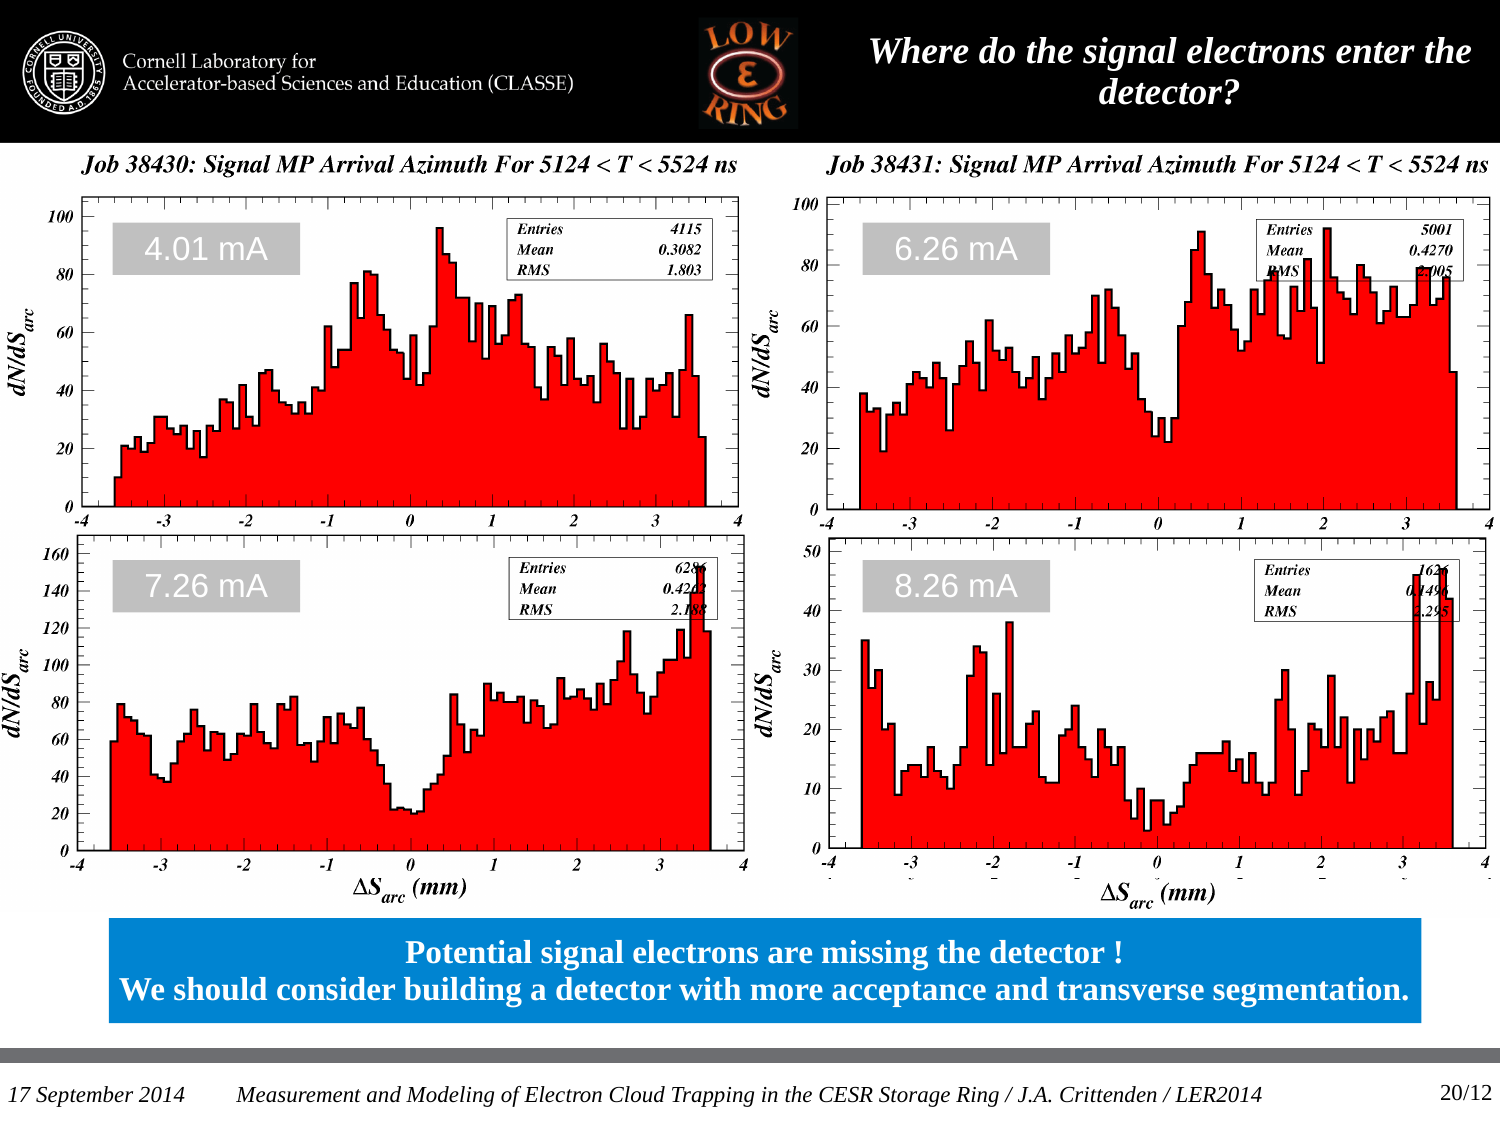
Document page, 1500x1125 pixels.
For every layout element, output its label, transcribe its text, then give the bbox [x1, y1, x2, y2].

text_box 4.01 mA [112, 222, 301, 275]
title Where do the signal electrons enter the detector? [840, 7, 1500, 136]
text_box Potential signal electrons are missing the detector ! We should consider building a detector with more acceptance and transverse segmentation. [108, 918, 1422, 1024]
text_box 8.26 mA [862, 560, 1051, 613]
picture [0, 0, 1500, 143]
text_box 7.26 mA [112, 560, 301, 613]
picture [0, 148, 1500, 919]
text_box 6.26 mA [862, 222, 1051, 275]
